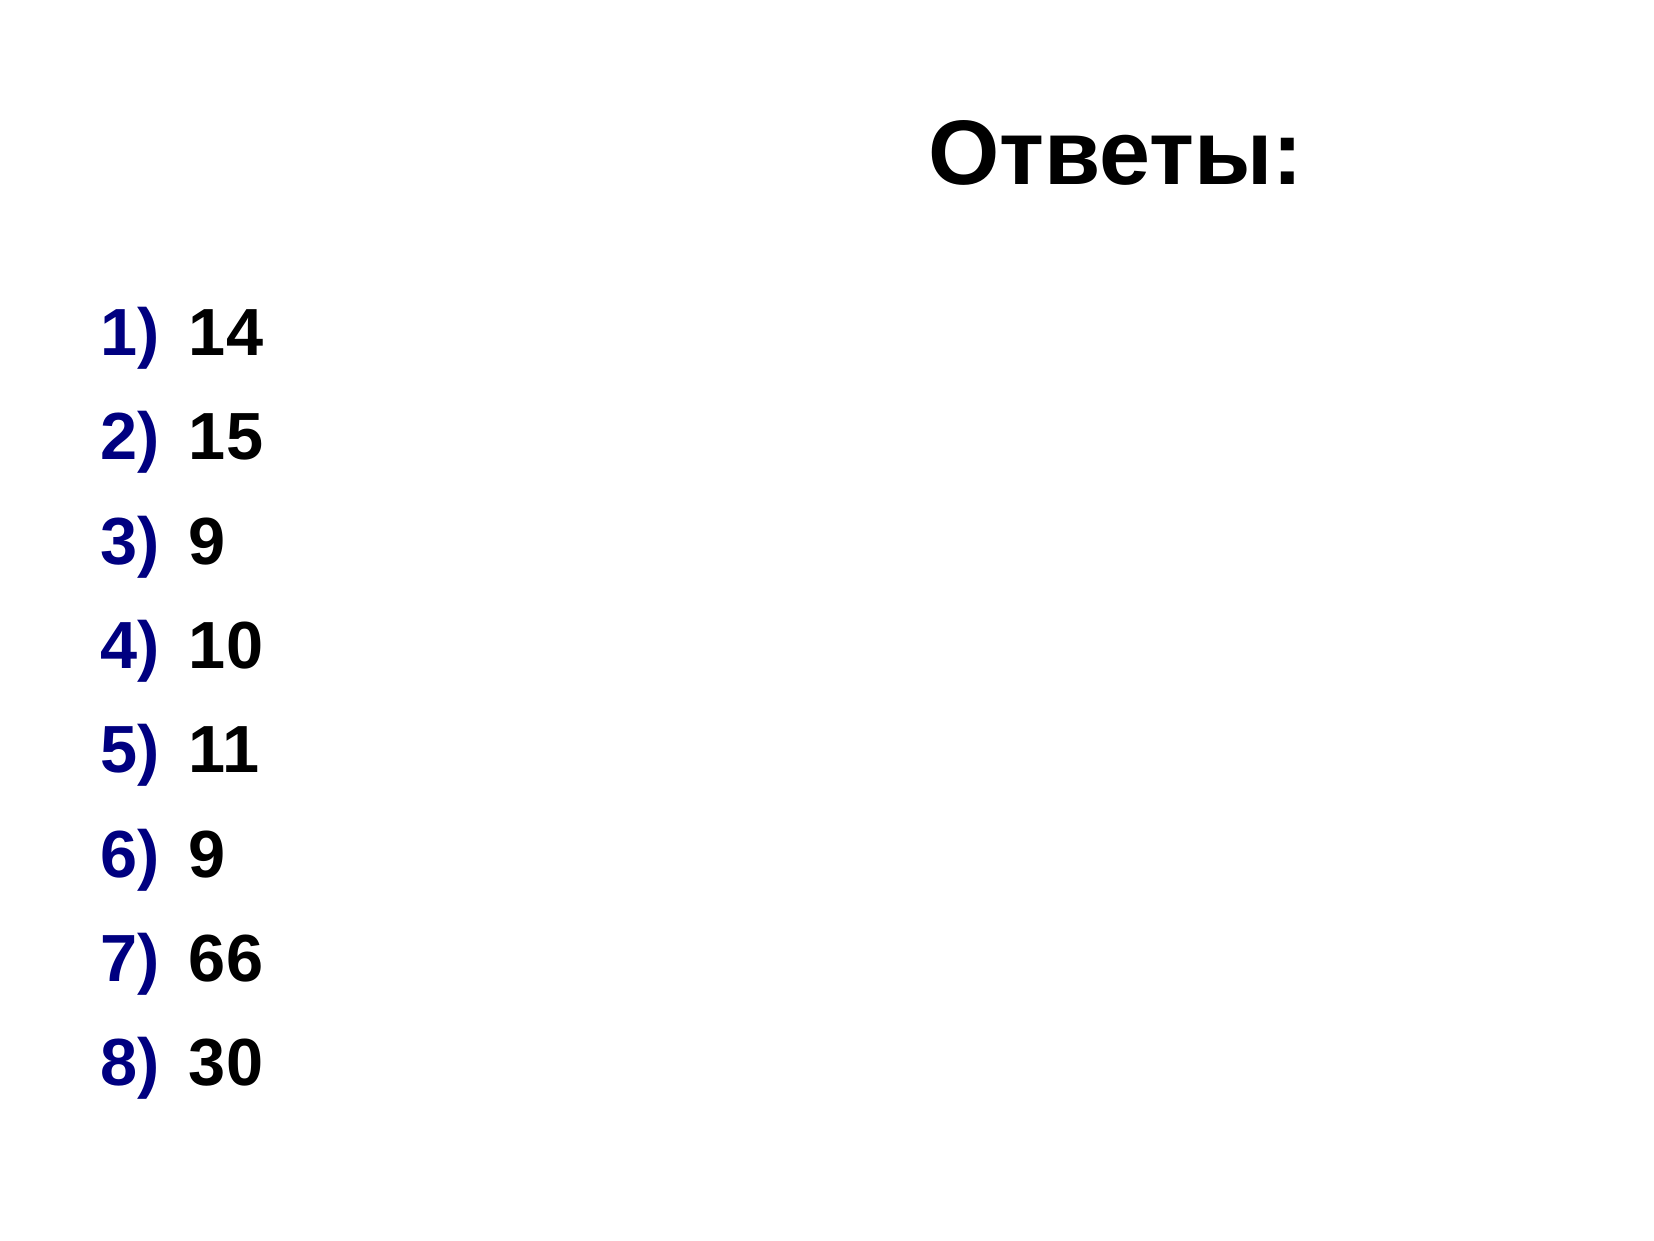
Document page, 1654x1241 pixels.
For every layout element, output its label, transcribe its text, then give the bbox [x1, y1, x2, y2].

title Ответы: [661, 49, 1571, 257]
list 14 15 9 10 11 9 66 30 [82, 295, 809, 1109]
